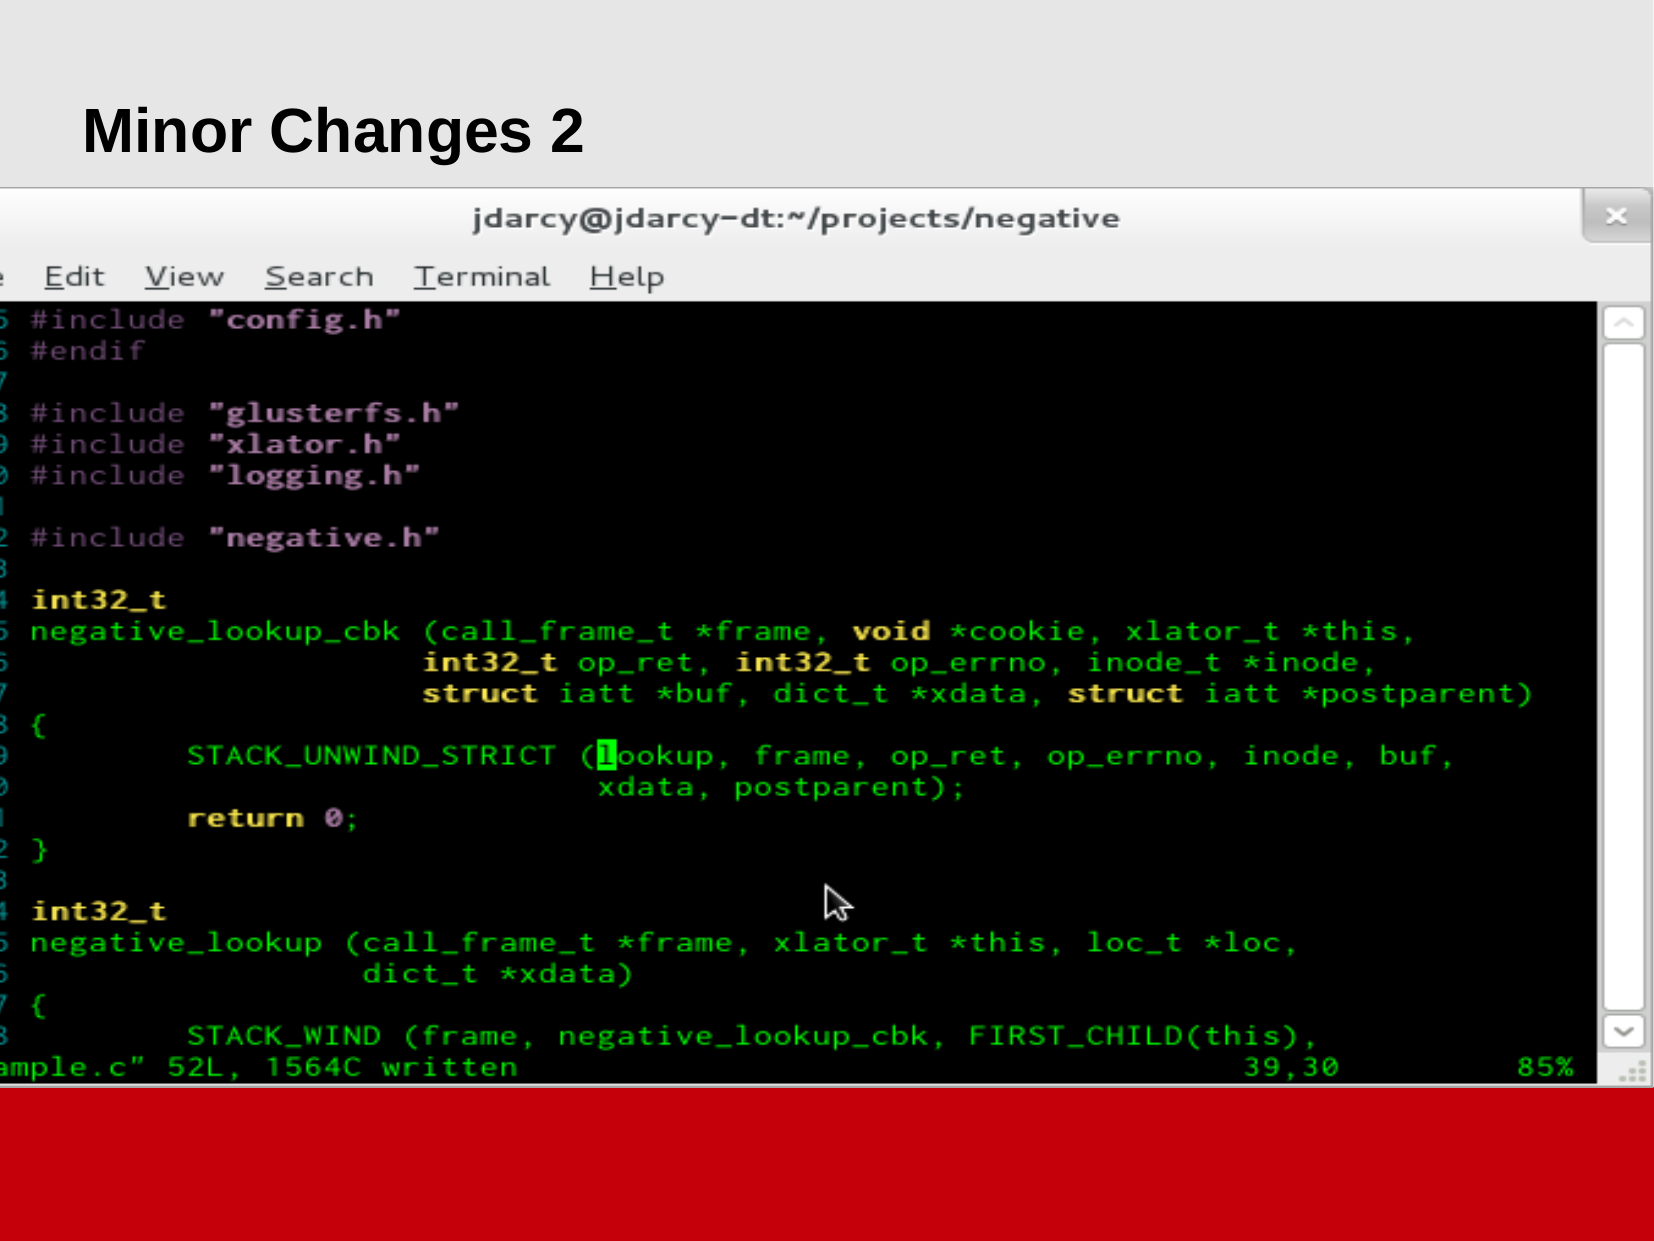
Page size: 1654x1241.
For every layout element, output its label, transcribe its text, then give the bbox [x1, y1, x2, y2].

picture [0, 187, 1654, 1088]
title Minor Changes 2 [82, 37, 1571, 187]
